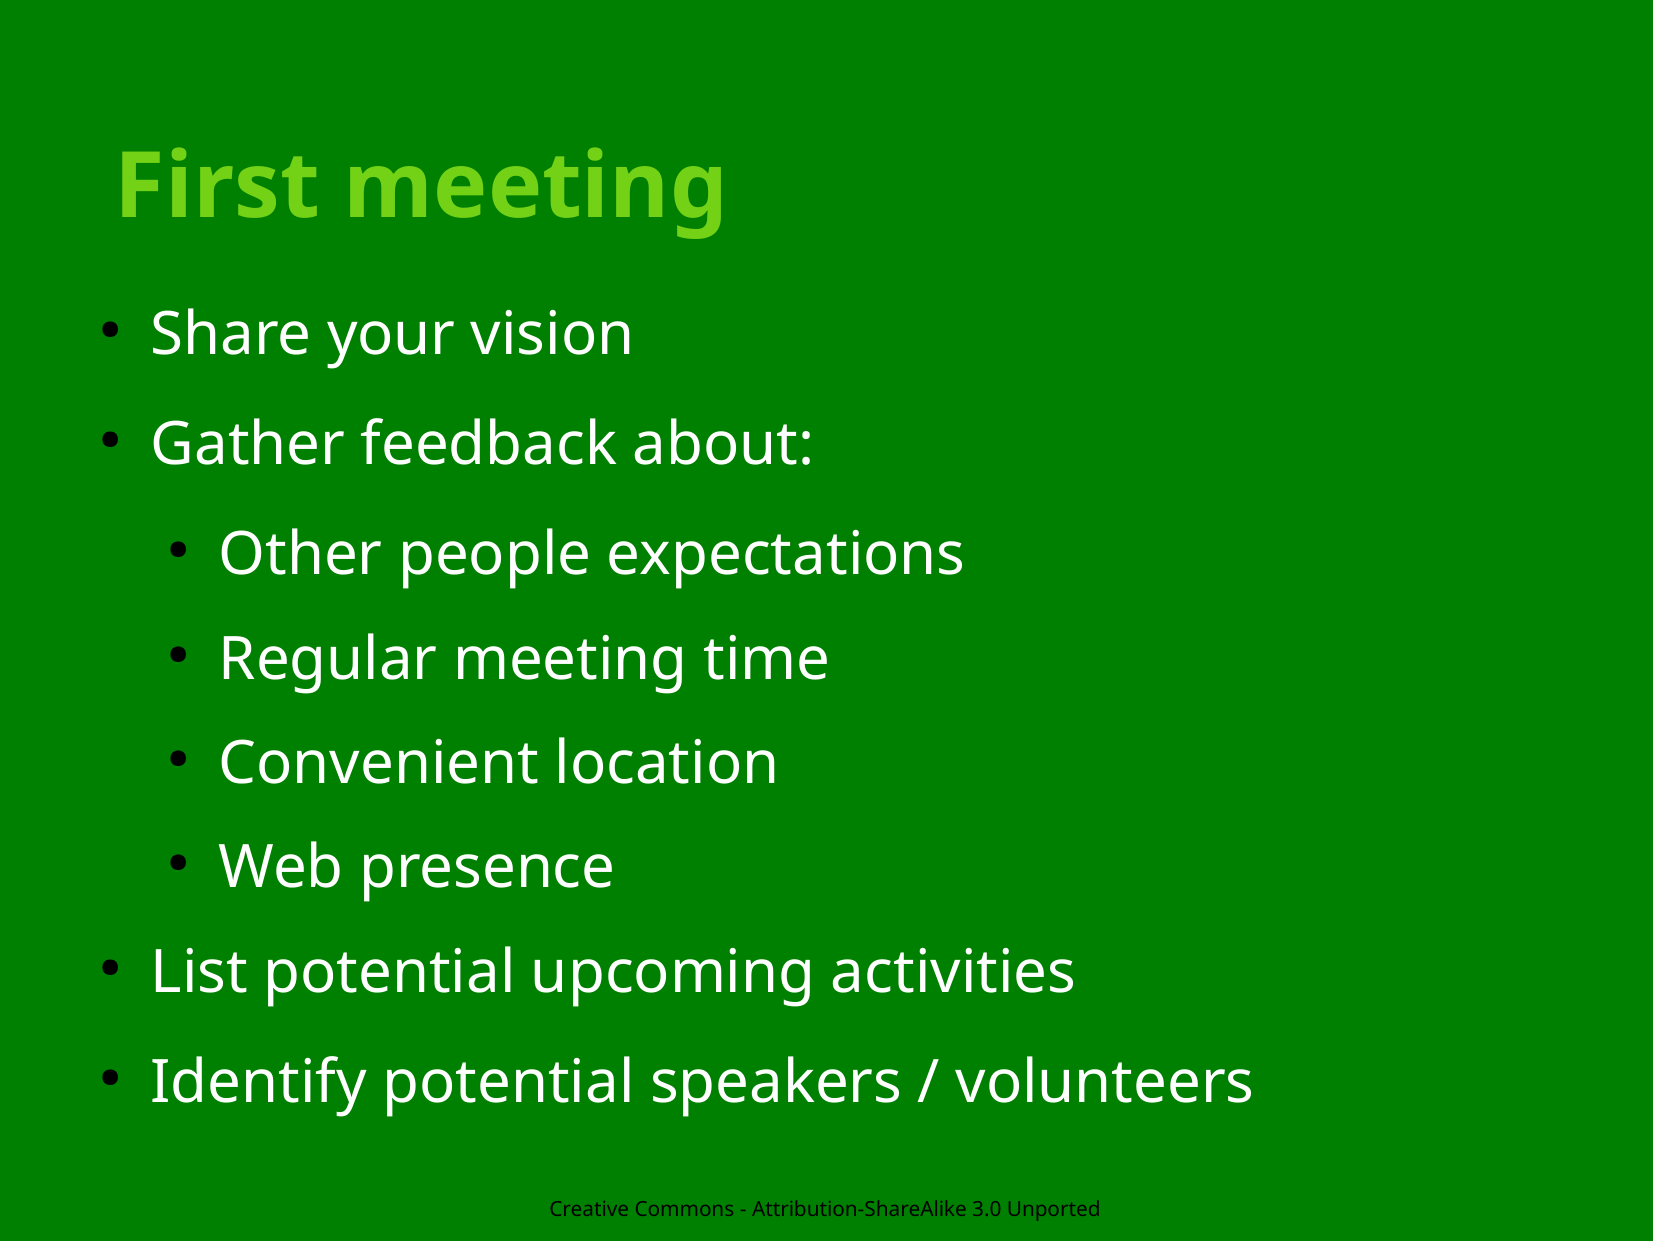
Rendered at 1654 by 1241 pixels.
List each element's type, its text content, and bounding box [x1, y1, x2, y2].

list Share your vision Gather feedback about: Other people expectations Regular meeting time Convenient location Web presence List potential upcoming activities Identify potential speakers / volunteers [82, 290, 1575, 1126]
title First meeting [115, 78, 1538, 287]
